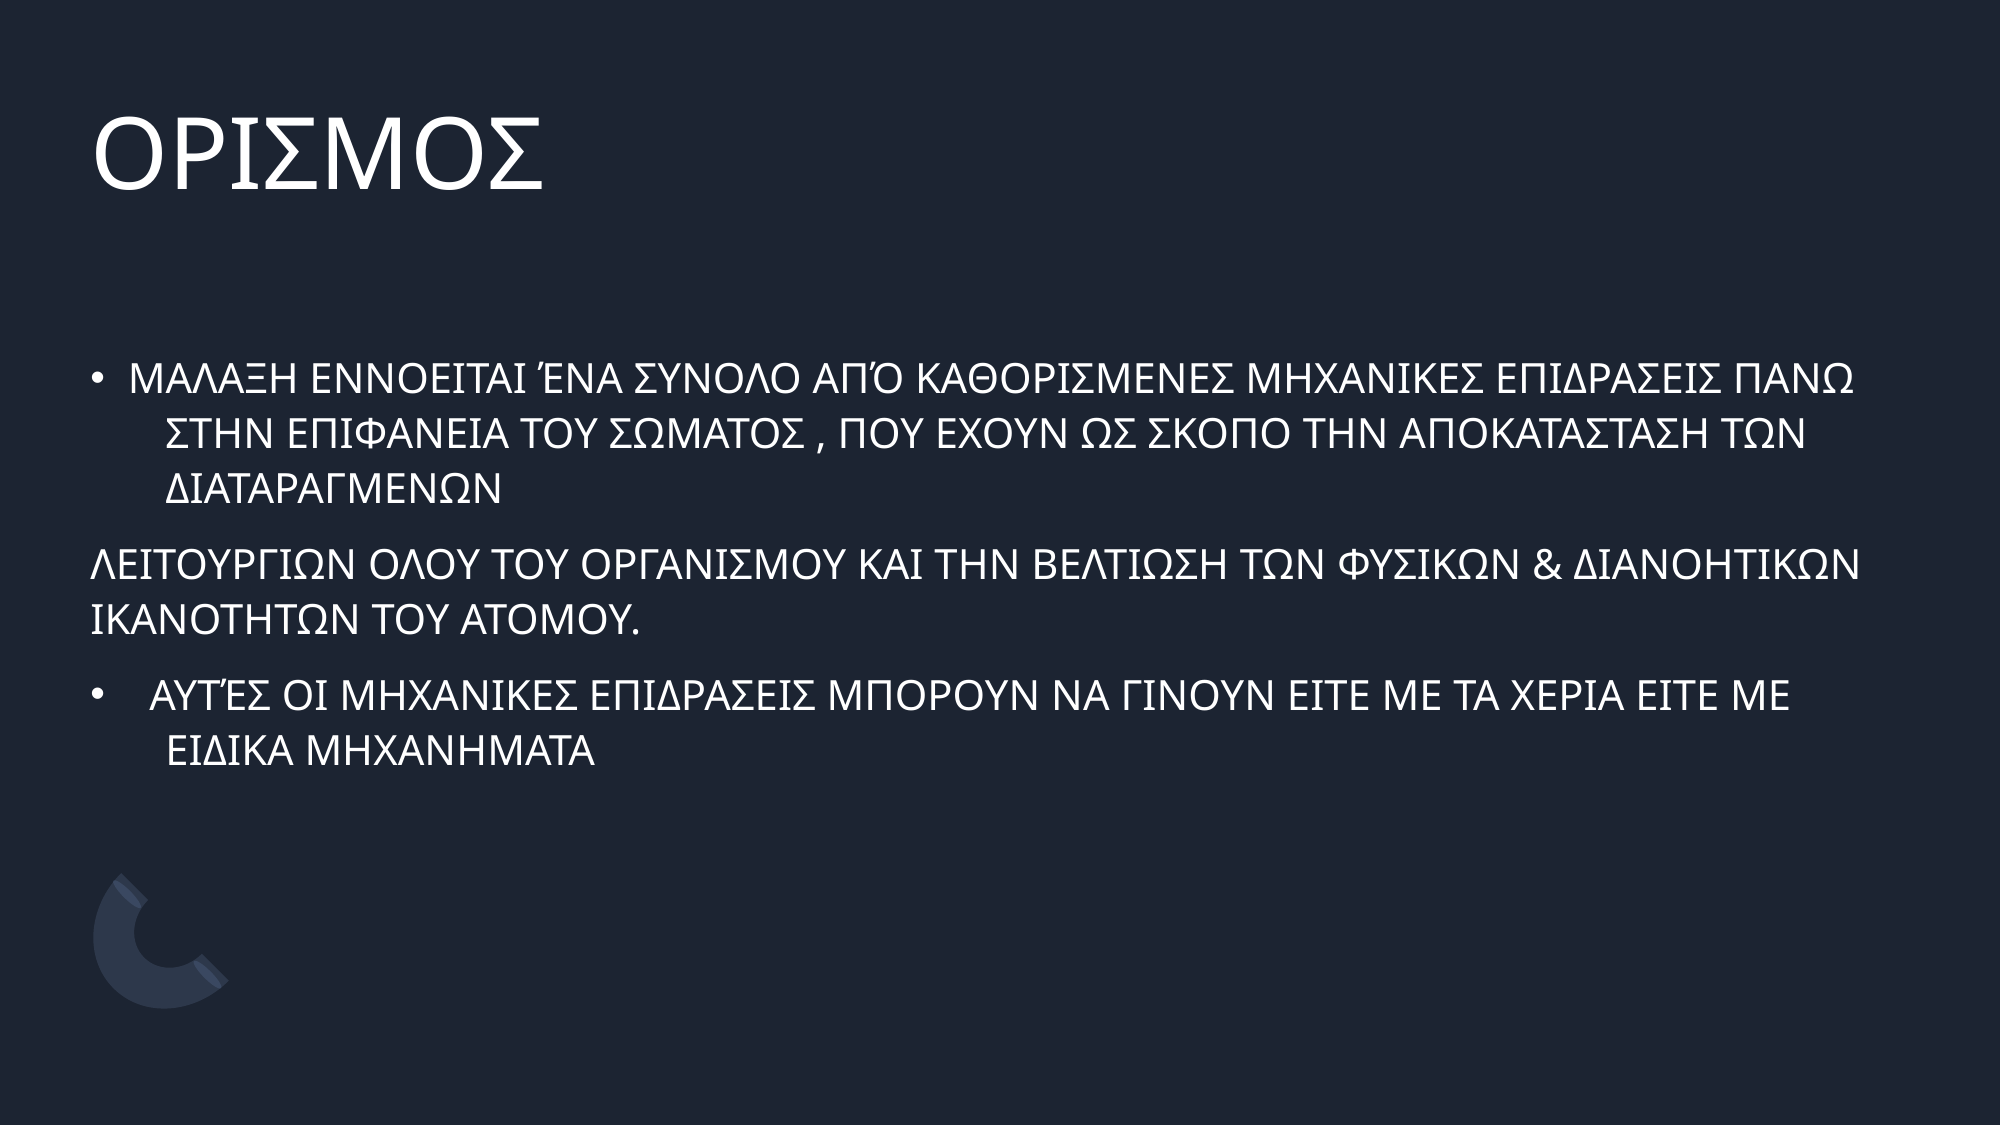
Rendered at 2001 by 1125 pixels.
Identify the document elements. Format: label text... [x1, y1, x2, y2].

list ΜΑΛΑΞΗ ΕΝΝΟΕΙΤΑΙ ΈΝΑ ΣΥΝΟΛΟ ΑΠΌ ΚΑΘΟΡΙΣΜΕΝΕΣ ΜΗΧΑΝΙΚΕΣ ΕΠΙΔΡΑΣΕΙΣ ΠΑΝΩ ΣΤΗΝ ΕΠΙΦΑΝΕΙΑ ΤΟΥ ΣΩΜΑΤΟΣ , ΠΟΥ ΕΧΟΥΝ ΩΣ ΣΚΟΠΟ ΤΗΝ ΑΠΟΚΑΤΑΣΤΑΣΗ ΤΩΝ ΔΙΑΤΑΡΑΓΜΕΝΩΝ ΛΕΙΤΟΥΡΓΙΩΝ ΟΛΟΥ ΤΟΥ ΟΡΓΑΝΙΣΜΟΥ ΚΑΙ ΤΗΝ ΒΕΛΤΙΩΣΗ ΤΩΝ ΦΥΣΙΚΩΝ & ΔΙΑΝΟΗΤΙΚΩΝ ΙΚΑΝΟΤΗΤΩΝ ΤΟΥ ΑΤΟΜΟΥ. ΑΥΤΈΣ ΟΙ ΜΗΧΑΝΙΚΕΣ ΕΠΙΔΡΑΣΕΙΣ ΜΠΟΡΟΥΝ ΝΑ ΓΙΝΟΥΝ ΕΙΤΕ ΜΕ ΤΑ ΧΕΡΙΑ ΕΙΤΕ ΜΕ ΕΙΔΙΚΑ ΜΗΧΑΝΗΜΑΤΑ [90, 346, 1910, 1000]
title ΟΡΙΣΜΟΣ [90, 90, 1910, 309]
